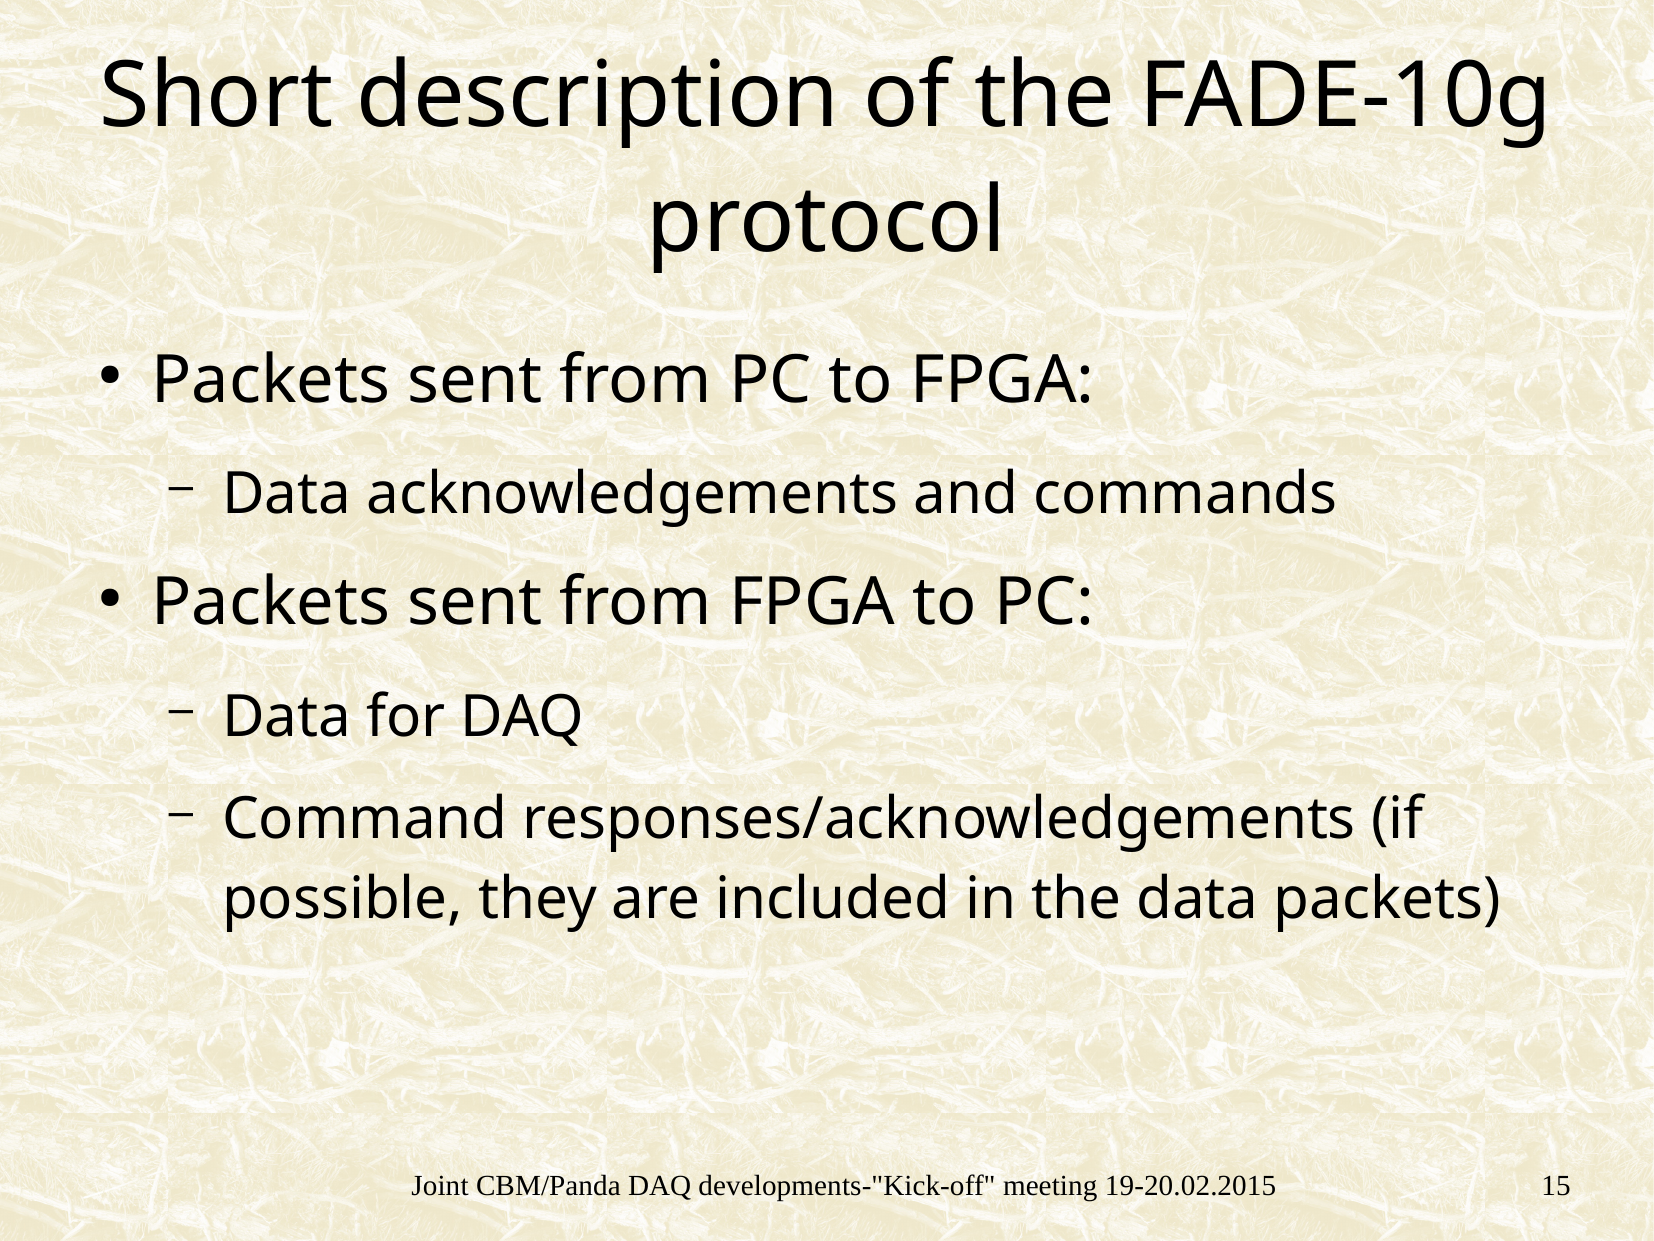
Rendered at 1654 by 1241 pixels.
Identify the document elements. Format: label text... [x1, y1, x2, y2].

list Packets sent from PC to FPGA: Data acknowledgements and commands Packets sent from FPGA to PC: Data for DAQ Command responses/acknowledgements (if possible, they are included in the data packets) [80, 330, 1536, 1051]
picture [0, 0, 1654, 1241]
title Short description of the FADE-10g protocol [82, 25, 1571, 281]
